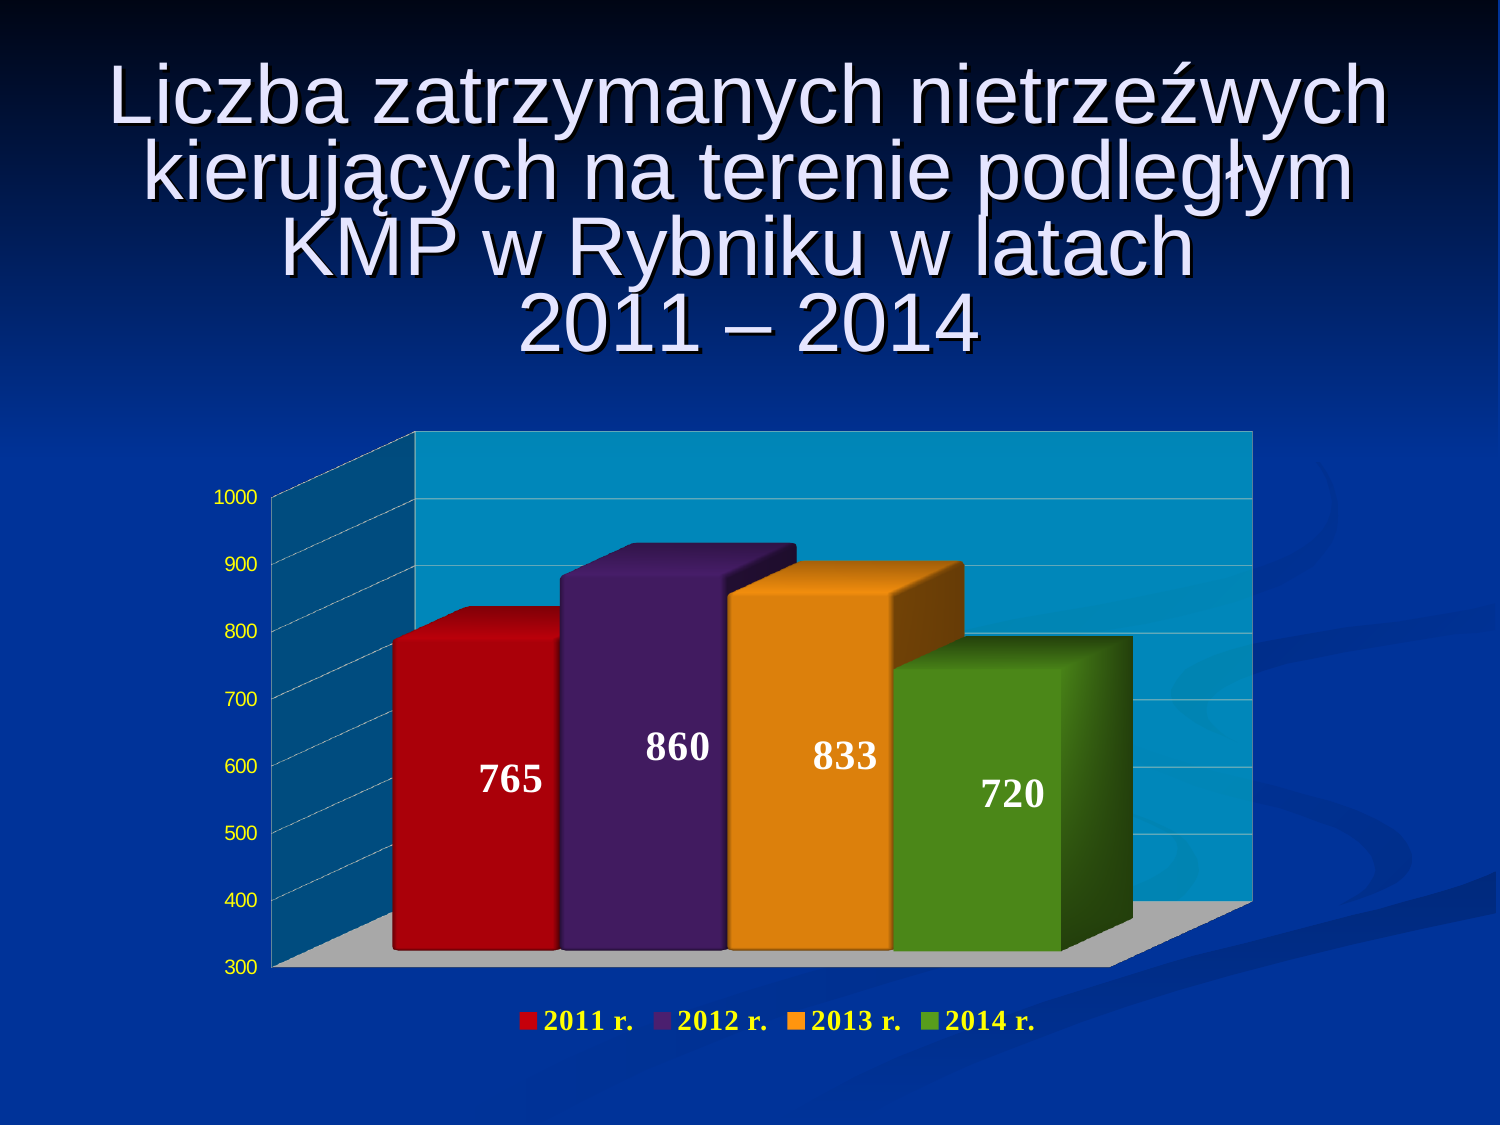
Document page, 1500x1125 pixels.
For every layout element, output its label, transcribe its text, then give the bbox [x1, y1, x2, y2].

chart [177, 413, 1311, 1095]
title Liczba zatrzymanych nietrzeźwych kierujących na terenie podległym KMP w Rybniku w latach 2011 – 2014 [75, 21, 1424, 256]
